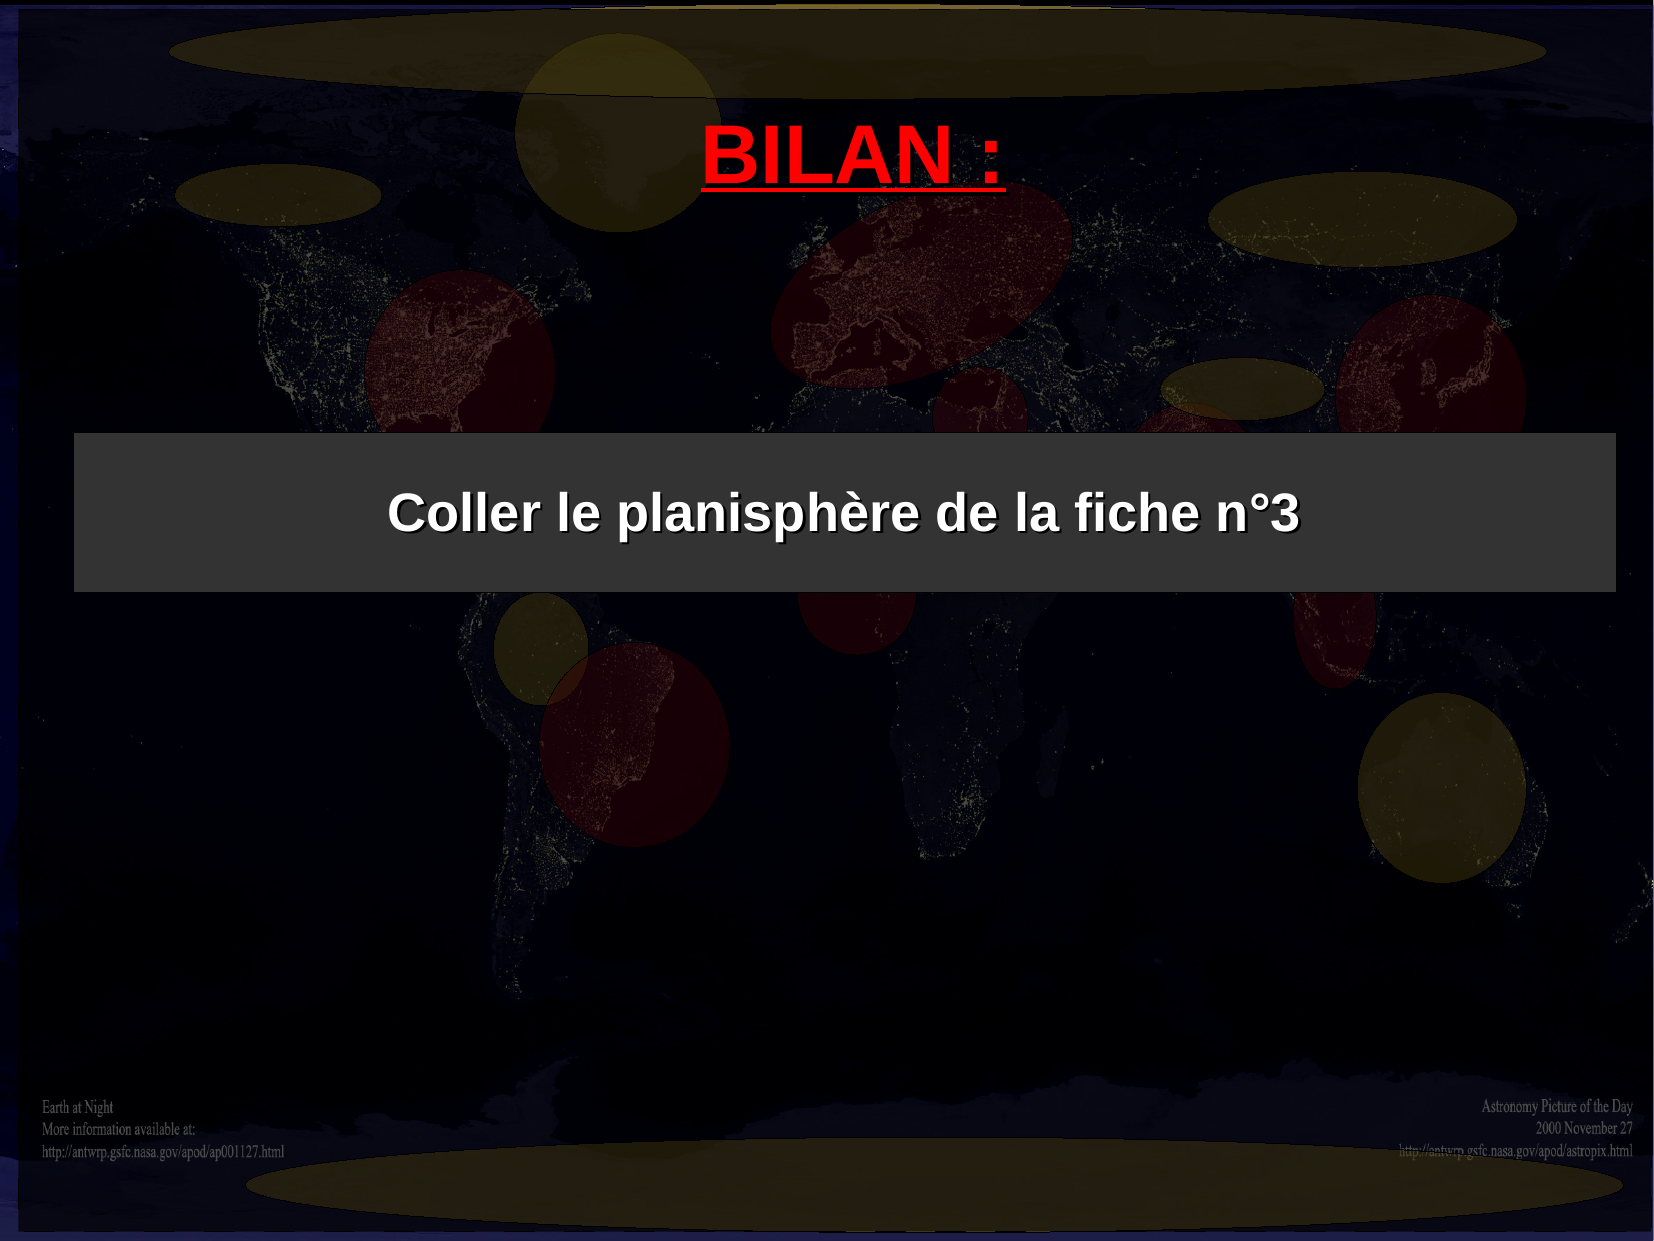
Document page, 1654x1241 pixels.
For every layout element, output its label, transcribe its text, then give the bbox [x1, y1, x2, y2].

picture [0, 5, 1654, 1241]
text_box [18, 3, 1652, 1233]
text_box Coller le planisphère de la fiche n°3 [73, 432, 1617, 593]
text_box BILAN : [58, 107, 1649, 201]
